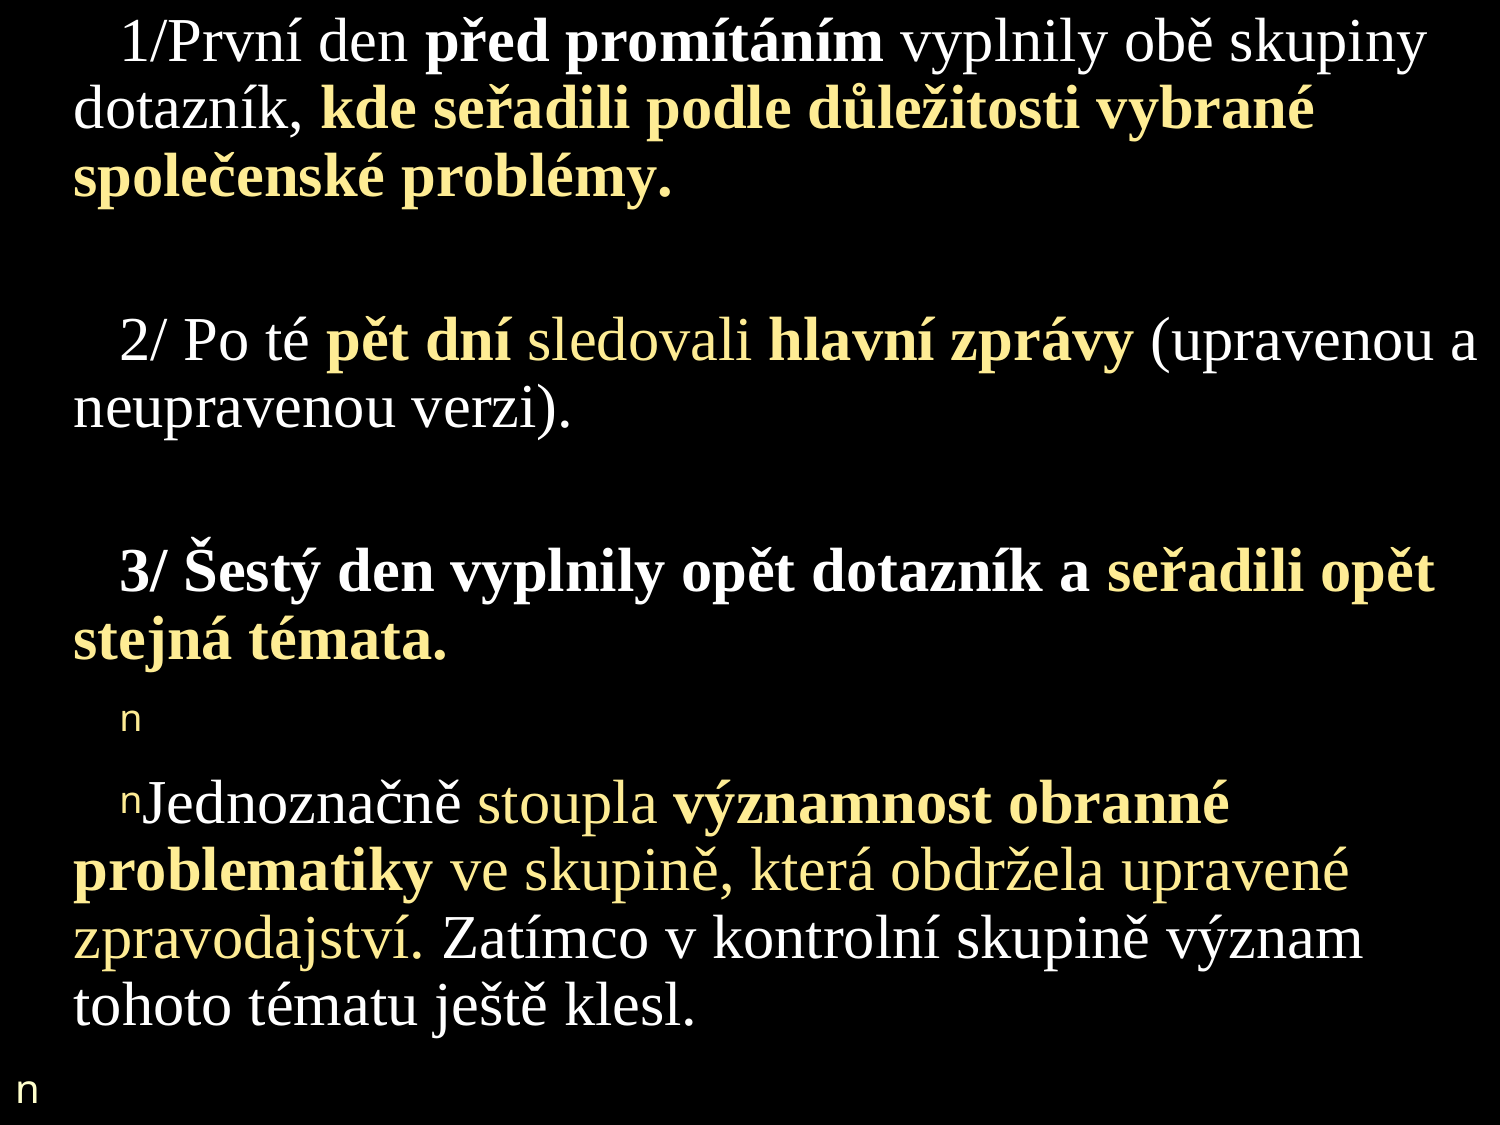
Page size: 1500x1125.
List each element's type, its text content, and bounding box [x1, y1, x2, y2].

list 1/První den před promítáním vyplnily obě skupiny dotazník, kde seřadili podle důležitosti vybrané společenské problémy. 2/ Po té pět dní sledovali hlavní zprávy (upravenou a neupravenou verzi). 3/ Šestý den vyplnily opět dotazník a seřadili opět stejná témata. Jednoznačně stoupla významnost obranné problematiky ve skupině, která obdržela upravené zpravodajství. Zatímco v kontrolní skupině význam tohoto tématu ještě klesl. [0, 0, 1500, 1125]
